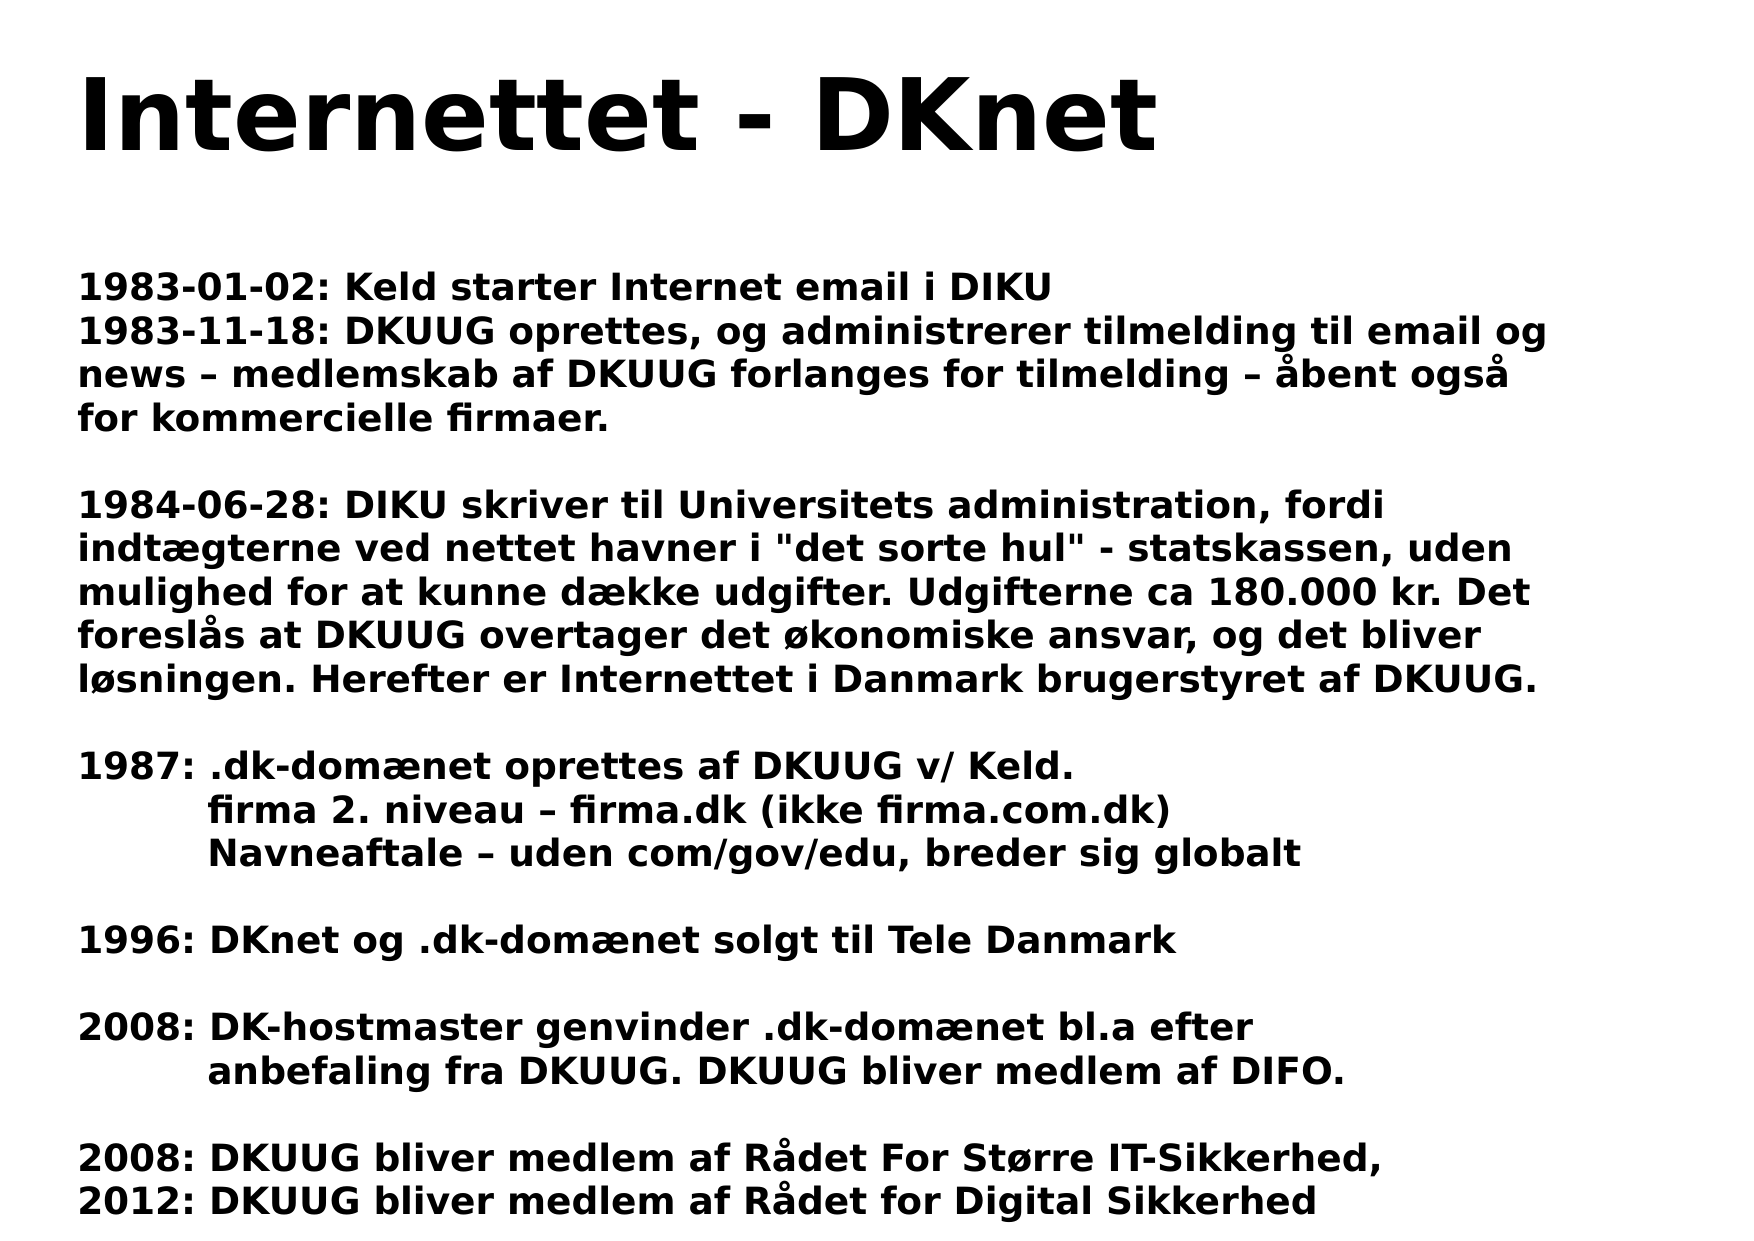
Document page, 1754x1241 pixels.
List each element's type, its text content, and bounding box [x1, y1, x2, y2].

text_box Internettet - DKnet [62, 50, 1336, 182]
text_box 1983-01-02: Keld starter Internet email i DIKU 1983-11-18: DKUUG oprettes, og administrerer tilmelding til email og news – medlemskab af DKUUG forlanges for tilmelding – åbent også for kommercielle firmaer. 1984-06-28: DIKU skriver til Universitets administration, fordi indtægterne ved nettet havner i "det sorte hul" - statskassen, uden mulighed for at kunne dække udgifter. Udgifterne ca 180.000 kr. Det foreslås at DKUUG overtager det økonomiske ansvar, og det bliver løsningen. Herefter er Internettet i Danmark brugerstyret af DKUUG. 1987: .dk-domænet oprettes af DKUUG v/ Keld. firma 2. niveau – firma.dk (ikke firma.com.dk) Navneaftale – uden com/gov/edu, breder sig globalt 1996: DKnet og .dk-domænet solgt til Tele Danmark 2008: DK-hostmaster genvinder .dk-domænet bl.a efter anbefaling fra DKUUG. DKUUG bliver medlem af DIFO. 2008: DKUUG bliver medlem af Rådet For Større IT-Sikkerhed, 2012: DKUUG bliver medlem af Rådet for Digital Sikkerhed [62, 258, 1595, 1241]
